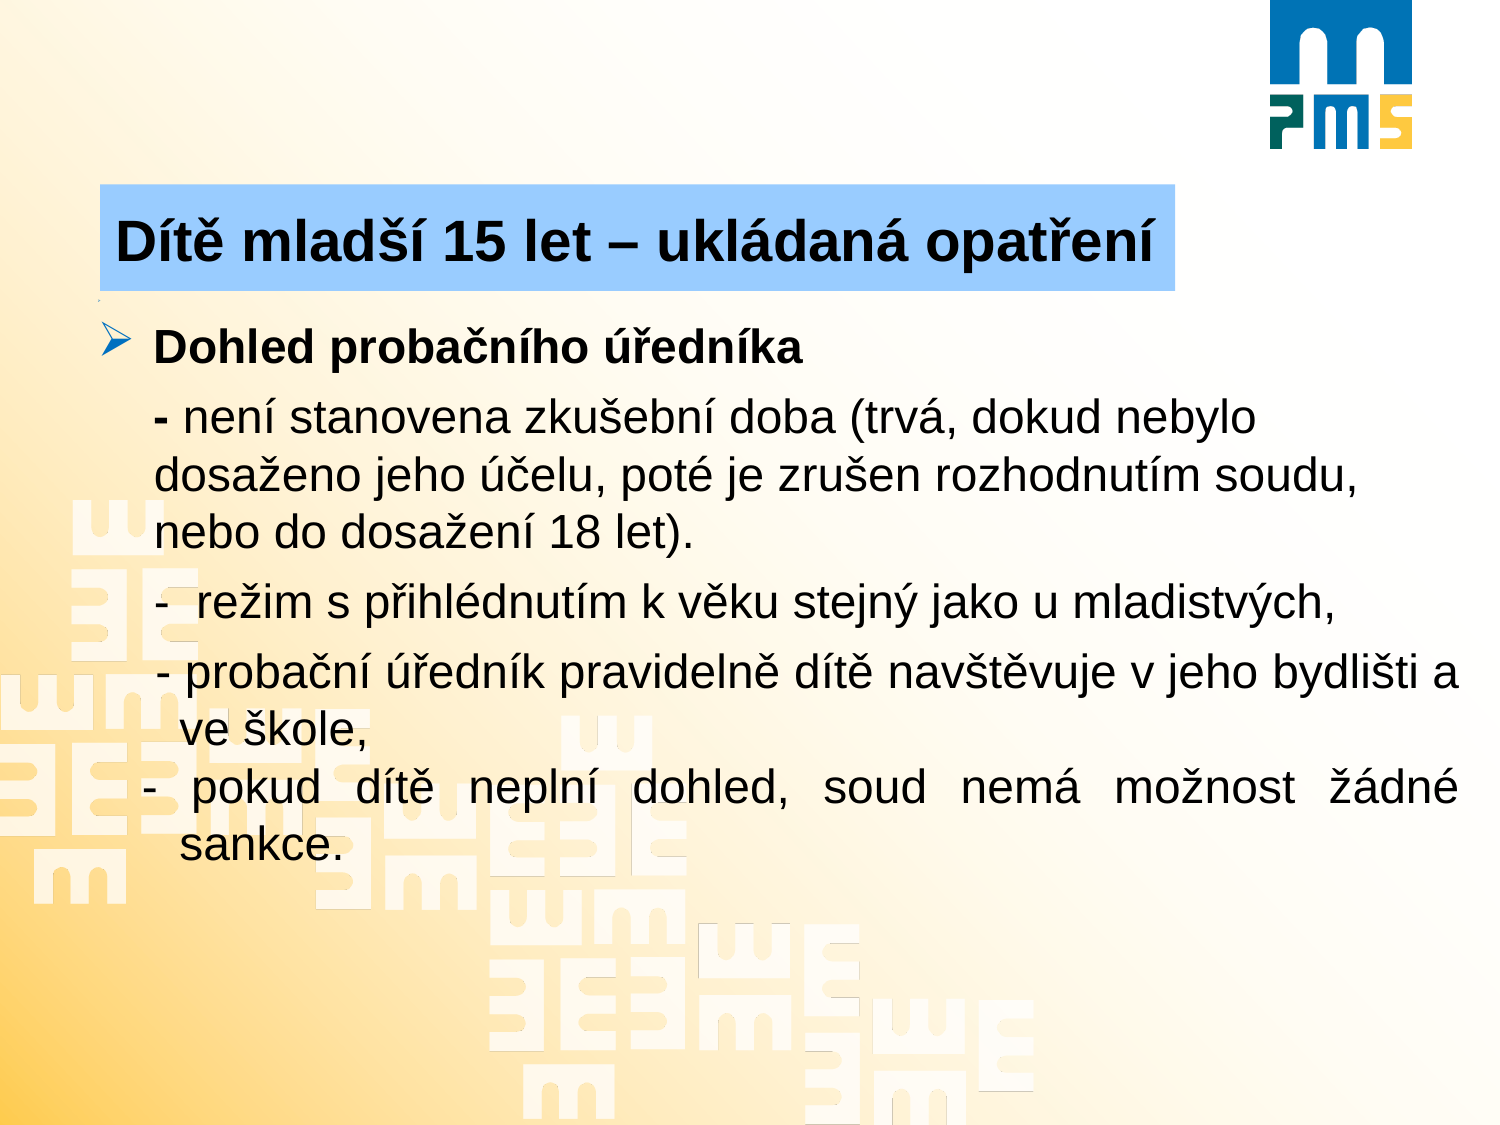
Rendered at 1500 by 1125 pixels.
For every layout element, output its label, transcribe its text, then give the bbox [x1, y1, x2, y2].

title Dítě mladší 15 let – ukládaná opatření [100, 184, 1176, 290]
text_box Dohled probačního úředníka - není stanovena zkušební doba (trvá, dokud nebylo dosaženo jeho účelu, poté je zrušen rozhodnutím soudu, nebo do dosažení 18 let). - režim s přihlédnutím k věku stejný jako u mladistvých, - probační úředník pravidelně dítě navštěvuje v jeho bydlišti a ve škole, - pokud dítě neplní dohled, soud nemá možnost žádné sankce. [82, 290, 1477, 1000]
picture [0, 0, 1500, 1125]
